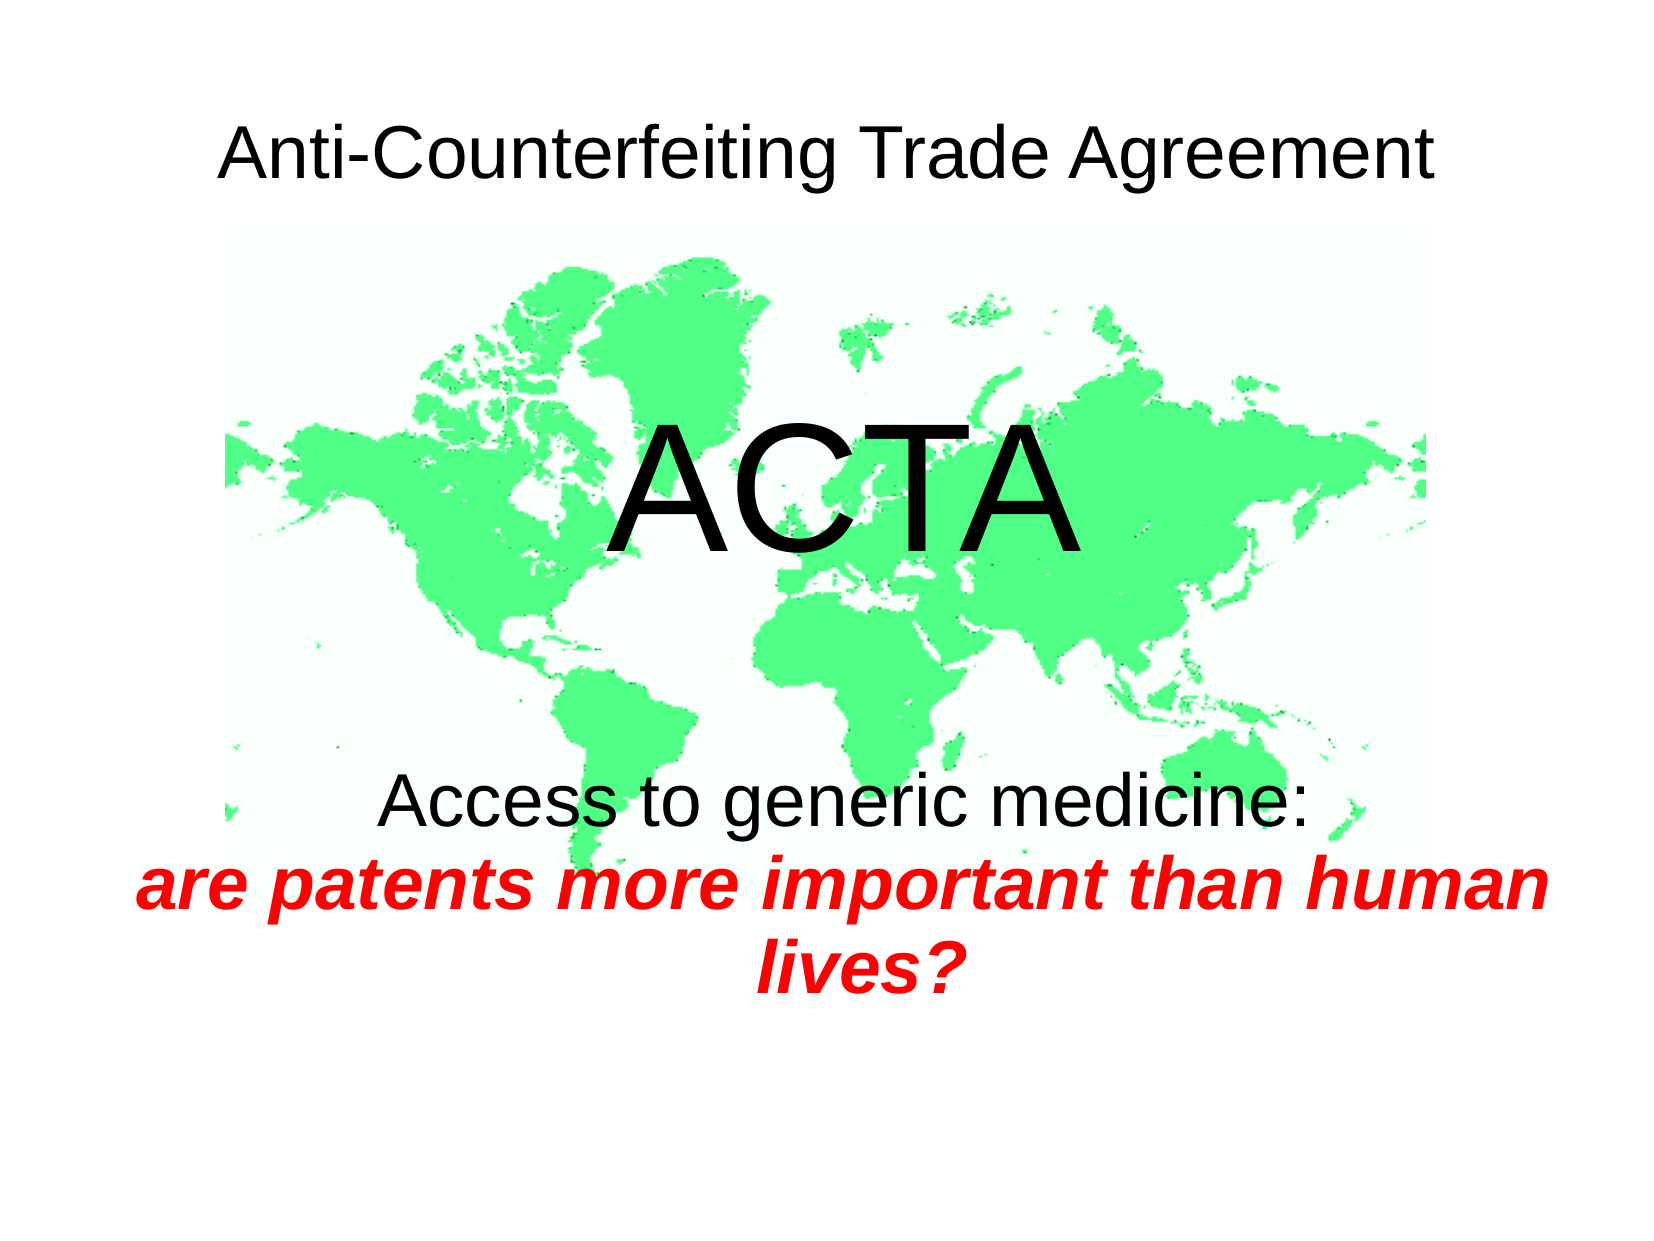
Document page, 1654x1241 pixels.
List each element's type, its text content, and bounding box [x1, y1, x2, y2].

title Anti-Counterfeiting Trade Agreement [82, 49, 1571, 180]
subtitle ACTA Access to generic medicine: are patents more important than human lives? [82, 180, 1571, 1094]
